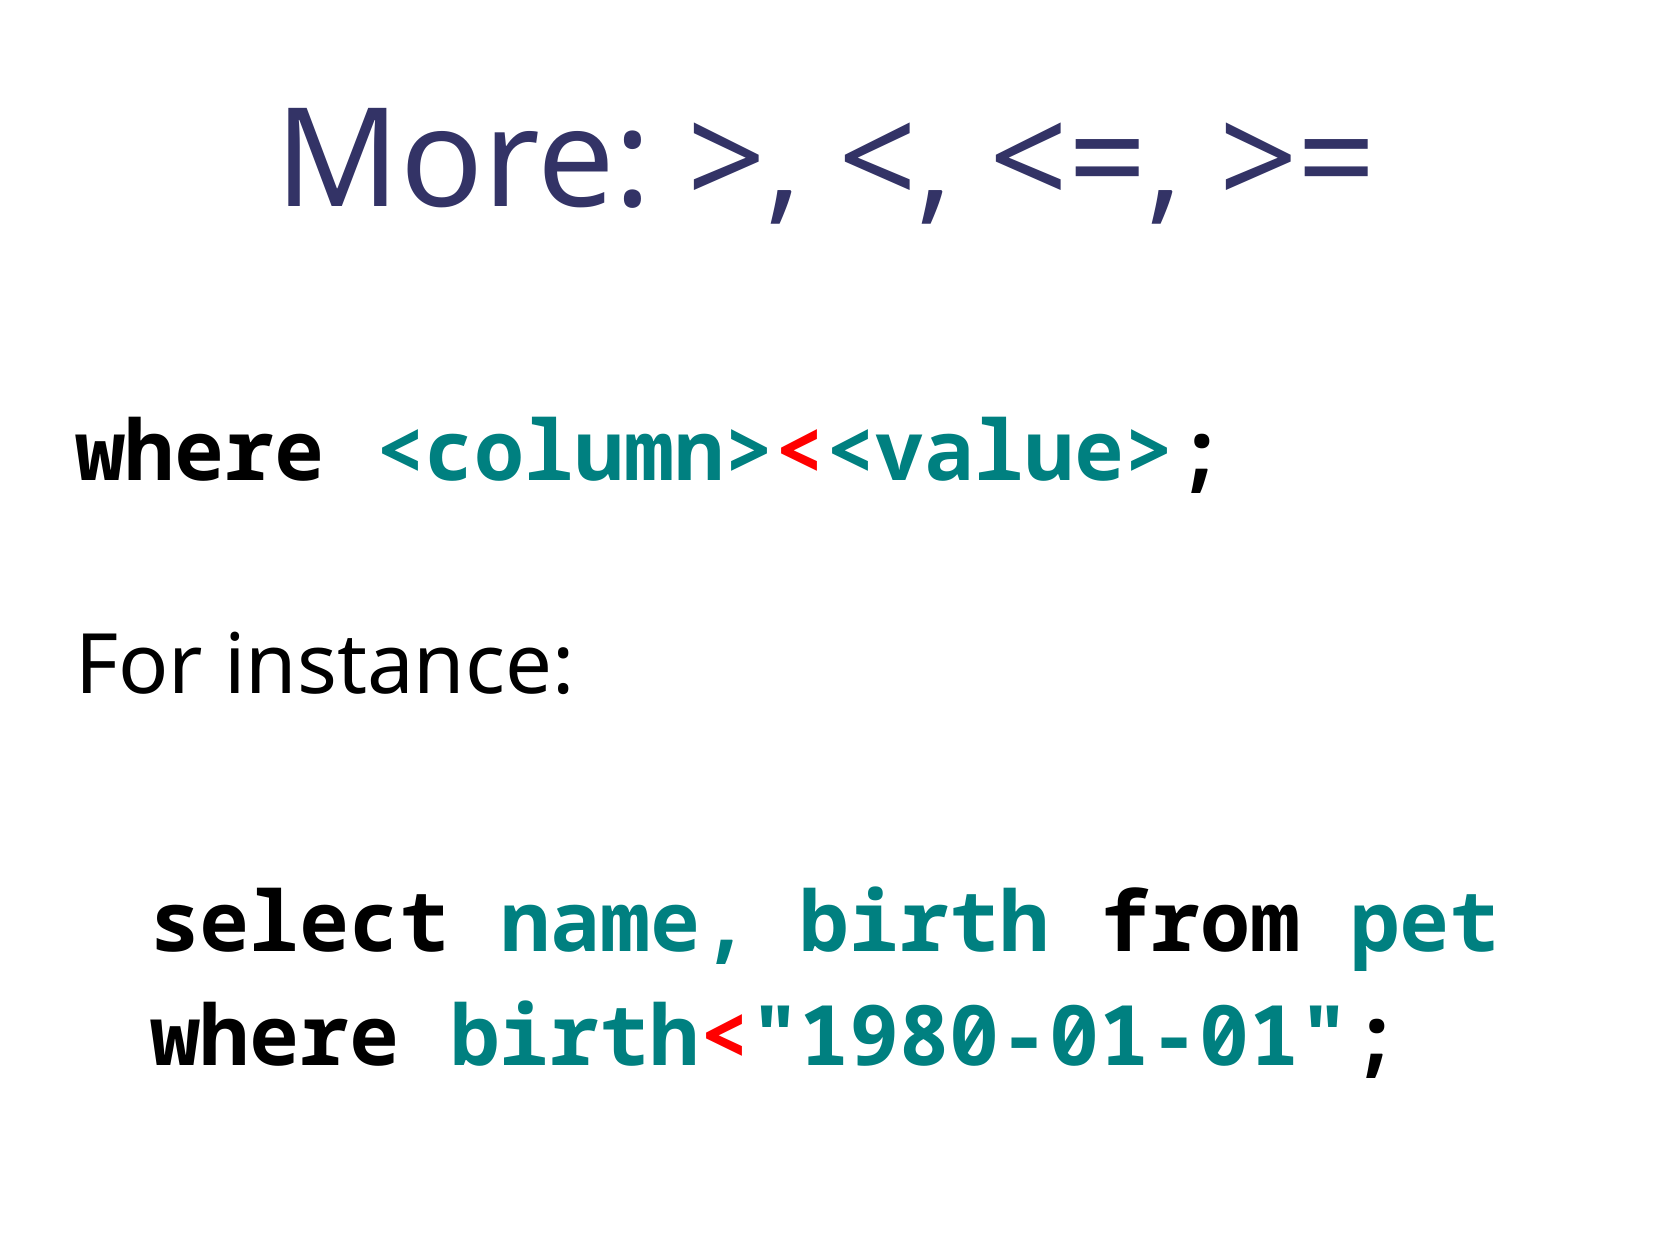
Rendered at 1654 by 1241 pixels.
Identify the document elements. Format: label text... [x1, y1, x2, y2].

title More: >, <, <=, >= [82, 56, 1571, 250]
text_box select name, birth from pet where birth<"1980-01-01"; [150, 862, 1560, 1055]
text_box For instance: [75, 604, 1654, 795]
subtitle where <column><<value>; [75, 391, 1560, 551]
